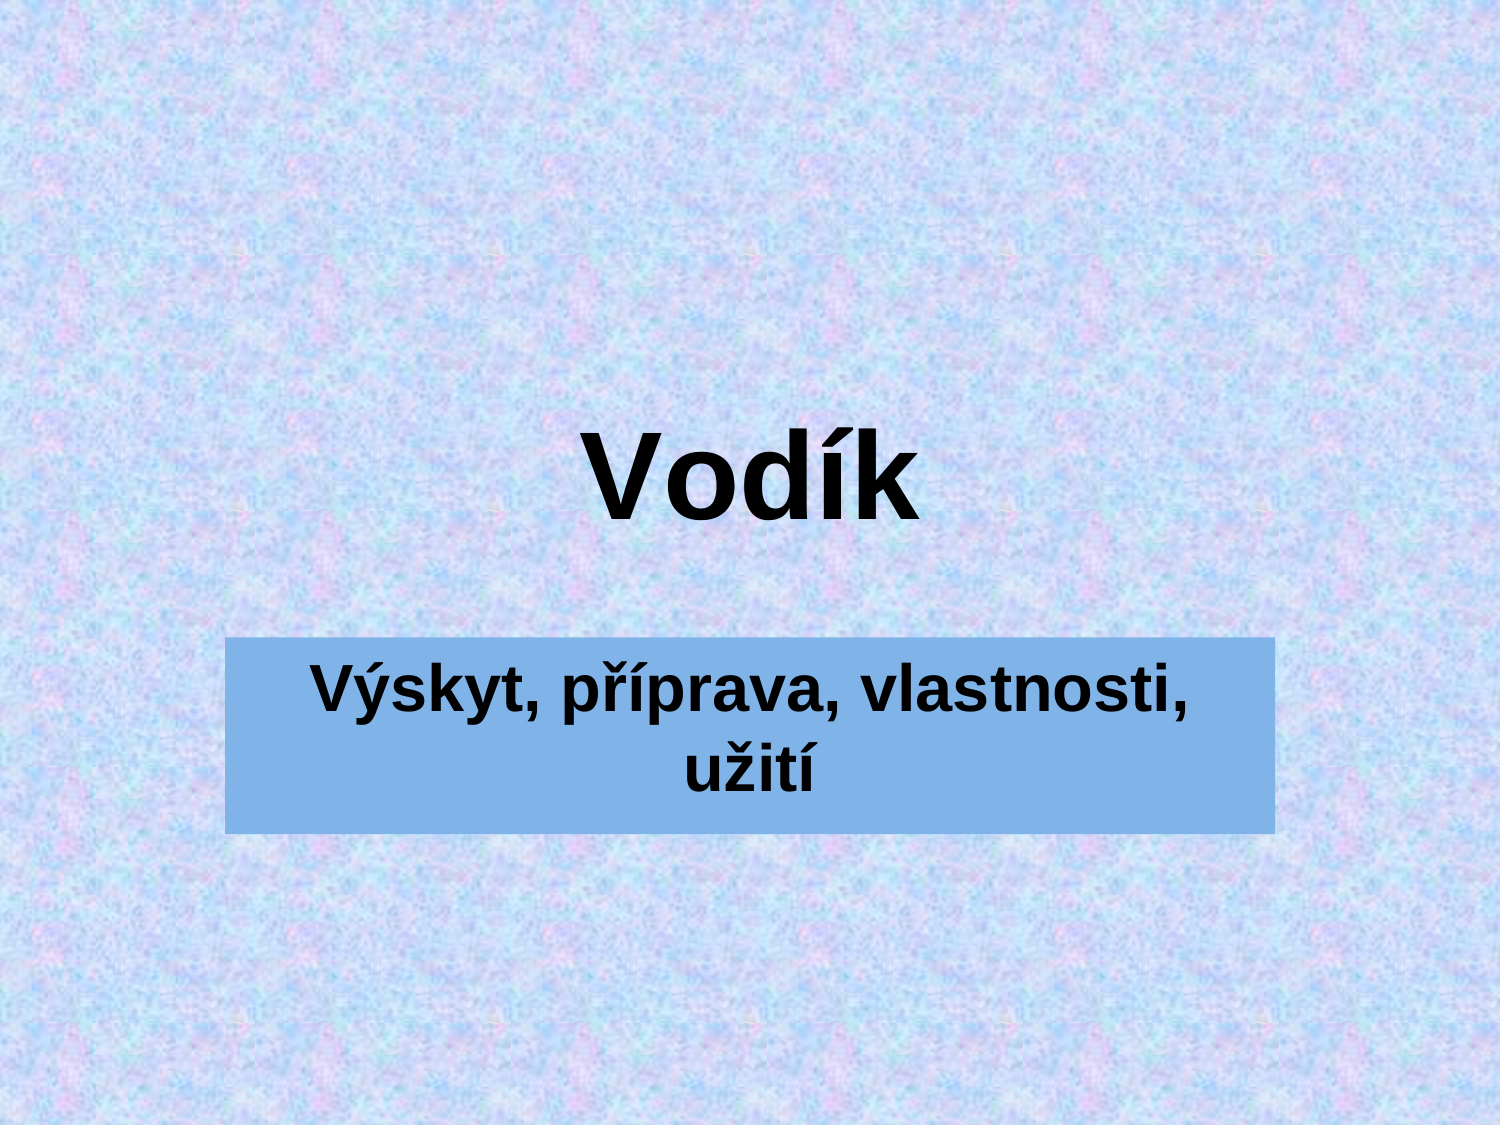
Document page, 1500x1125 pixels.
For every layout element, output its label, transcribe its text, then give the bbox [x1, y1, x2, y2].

subtitle Výskyt, příprava, vlastnosti, užití [225, 637, 1276, 835]
title Vodík [112, 349, 1388, 591]
